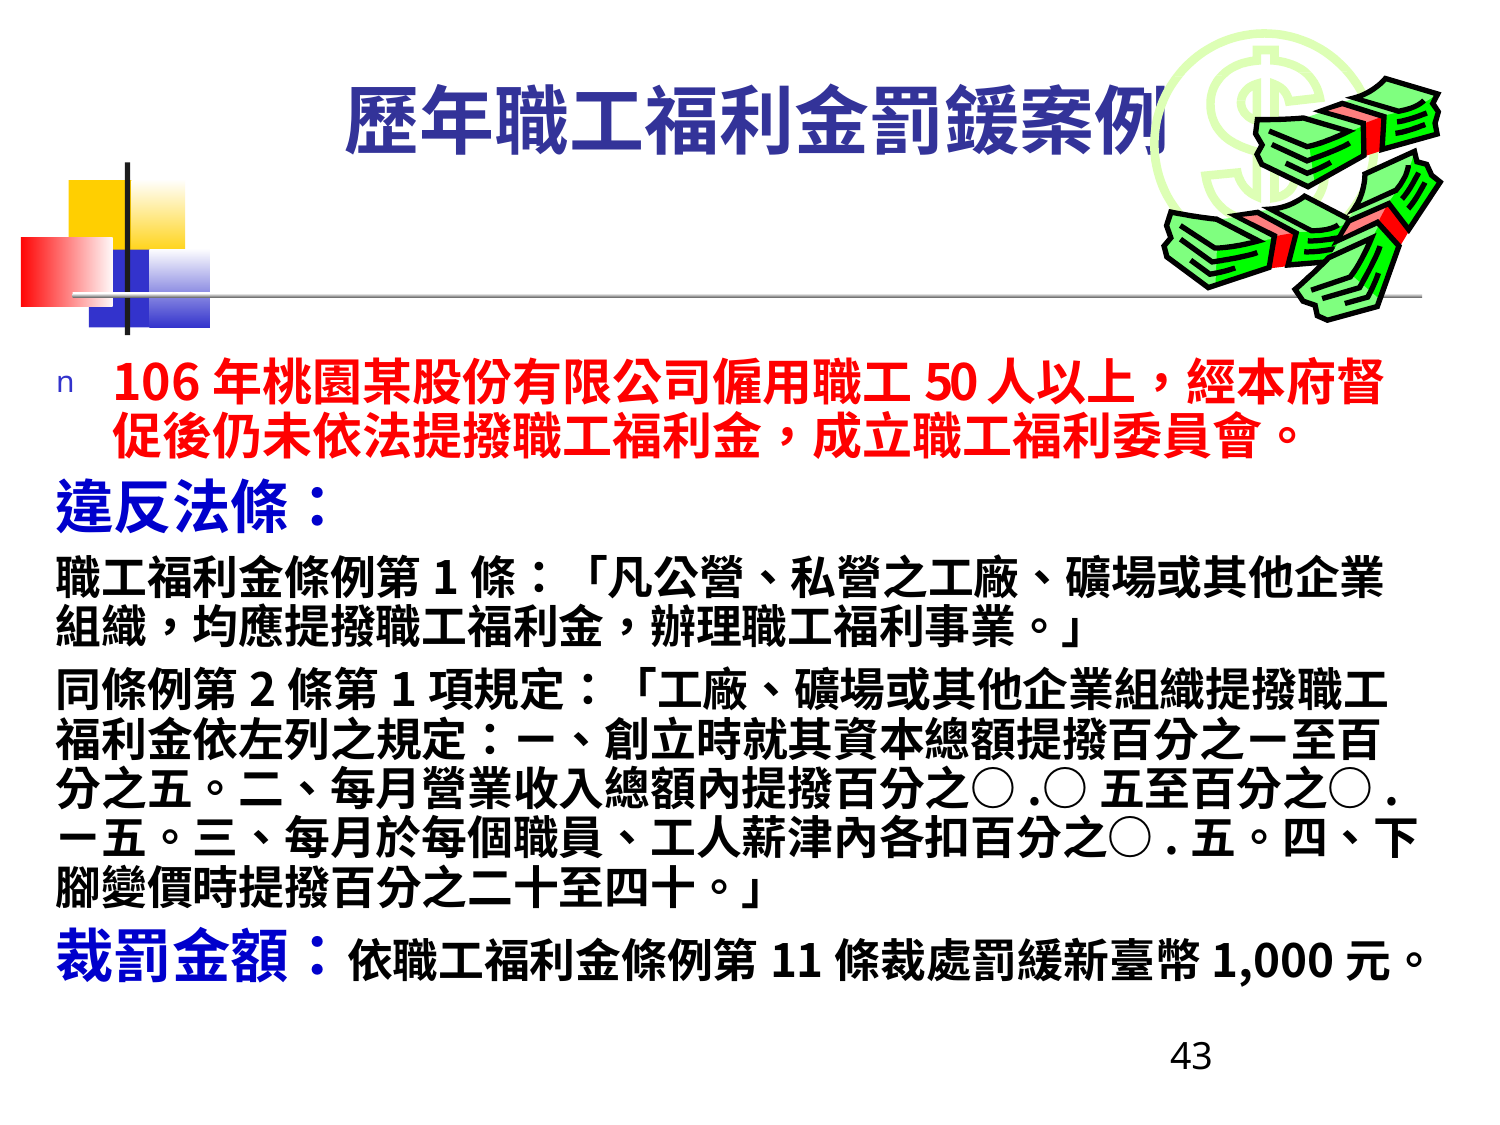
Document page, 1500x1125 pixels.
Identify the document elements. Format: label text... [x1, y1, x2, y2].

list 106年桃園某股份有限公司僱用職工50人以上，經本府督促後仍未依法提撥職工福利金，成立職工福利委員會。 違反法條： 職工福利金條例第1條：「凡公營、私營之工廠、礦場或其他企業組織，均應提撥職工福利金，辦理職工福利事業。」 同條例第2條第1項規定：「工廠、礦場或其他企業組織提撥職工福利金依左列之規定：ㄧ、創立時就其資本總額提撥百分之ㄧ至百分之五。二、每月營業收入總額內提撥百分之○.○五至百分之○.ㄧ五。三、每月於每個職員、工人薪津內各扣百分之○.五。四、下腳變價時提撥百分之二十至四十。」 裁罰金額：依職工福利金條例第11條裁處罰緩新臺幣1,000元。 [41, 350, 1436, 1024]
slide_number <編號> [1155, 1024, 1468, 1100]
picture [1149, 29, 1444, 323]
title 歷年職工福利金罰鍰案例 [123, 66, 1149, 216]
